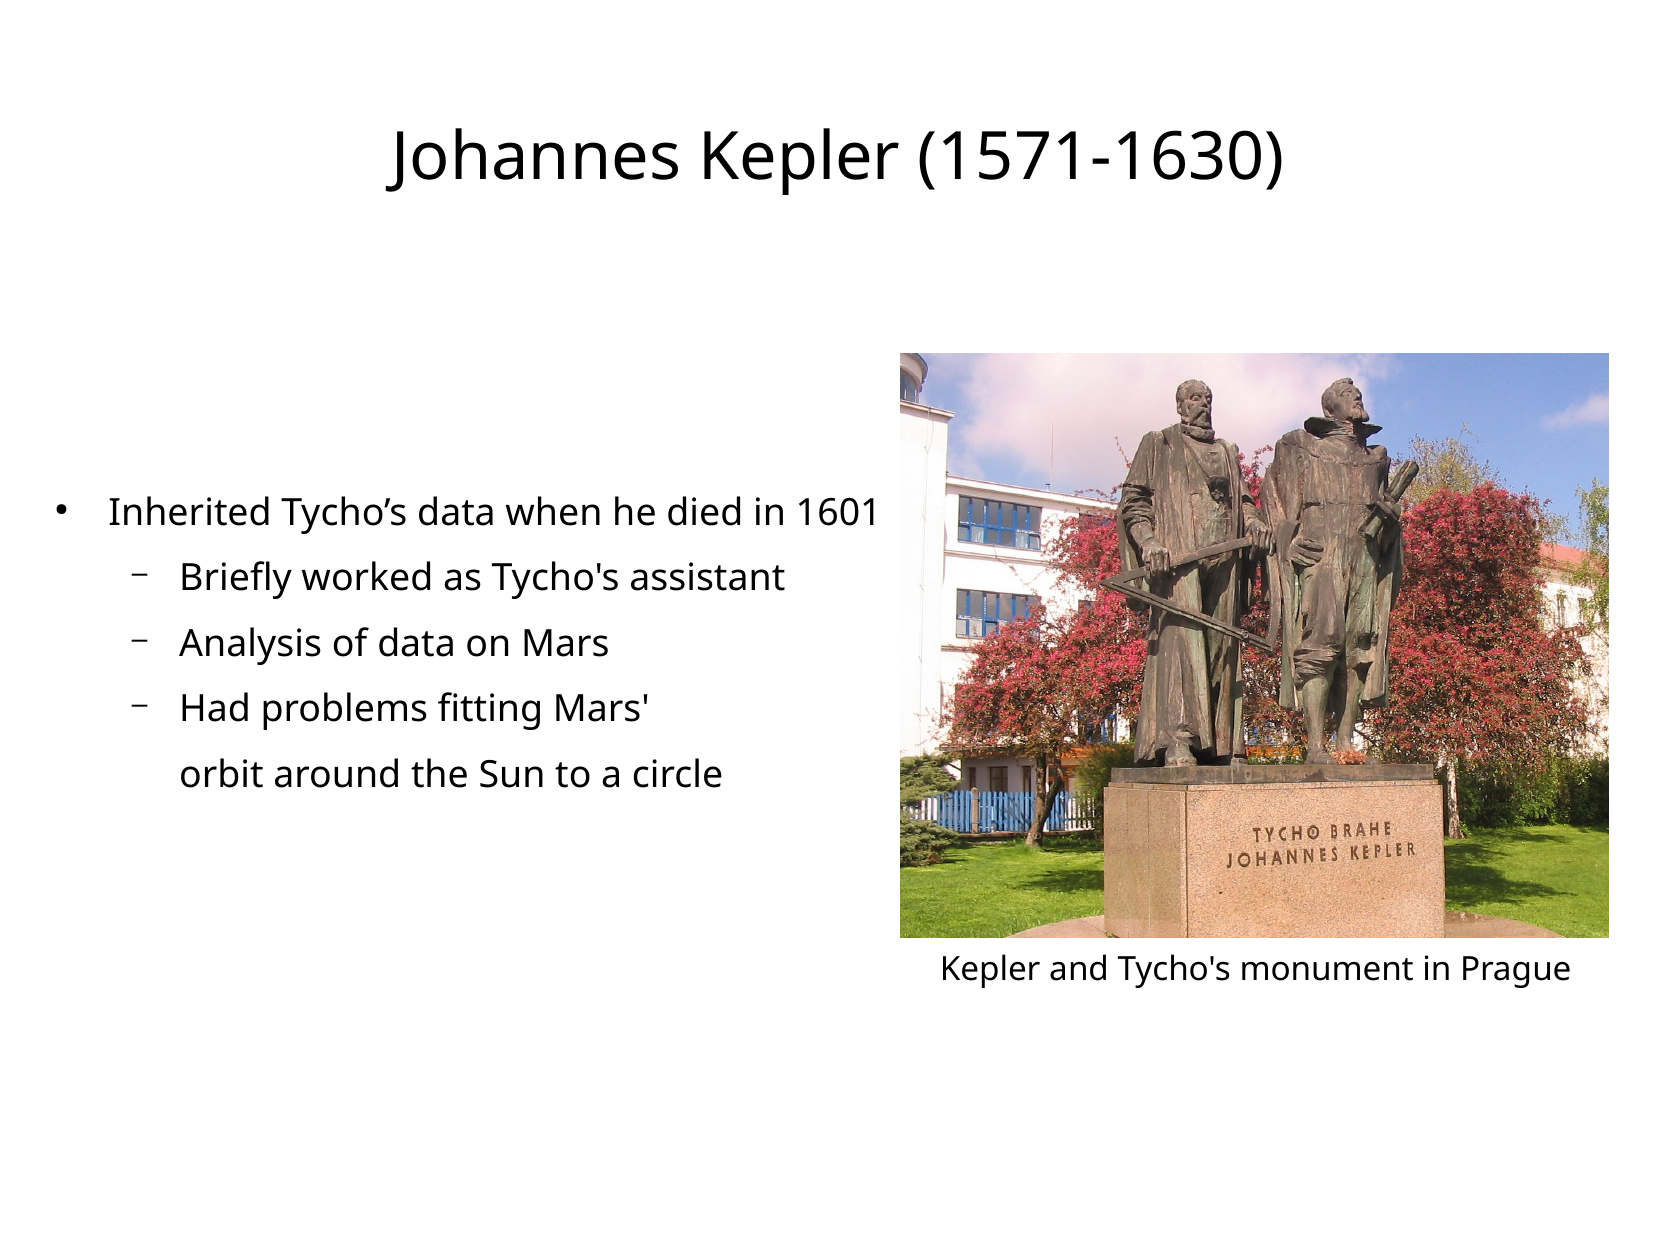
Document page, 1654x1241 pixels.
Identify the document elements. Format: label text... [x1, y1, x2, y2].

list Inherited Tycho’s data when he died in 1601 Briefly worked as Tycho's assistant Analysis of data on Mars Had problems fitting Mars' orbit around the Sun to a circle [22, 370, 987, 1184]
picture [900, 353, 1609, 937]
title Johannes Kepler (1571-1630) [82, 49, 1571, 257]
text_box Kepler and Tycho's monument in Prague [900, 937, 1613, 999]
